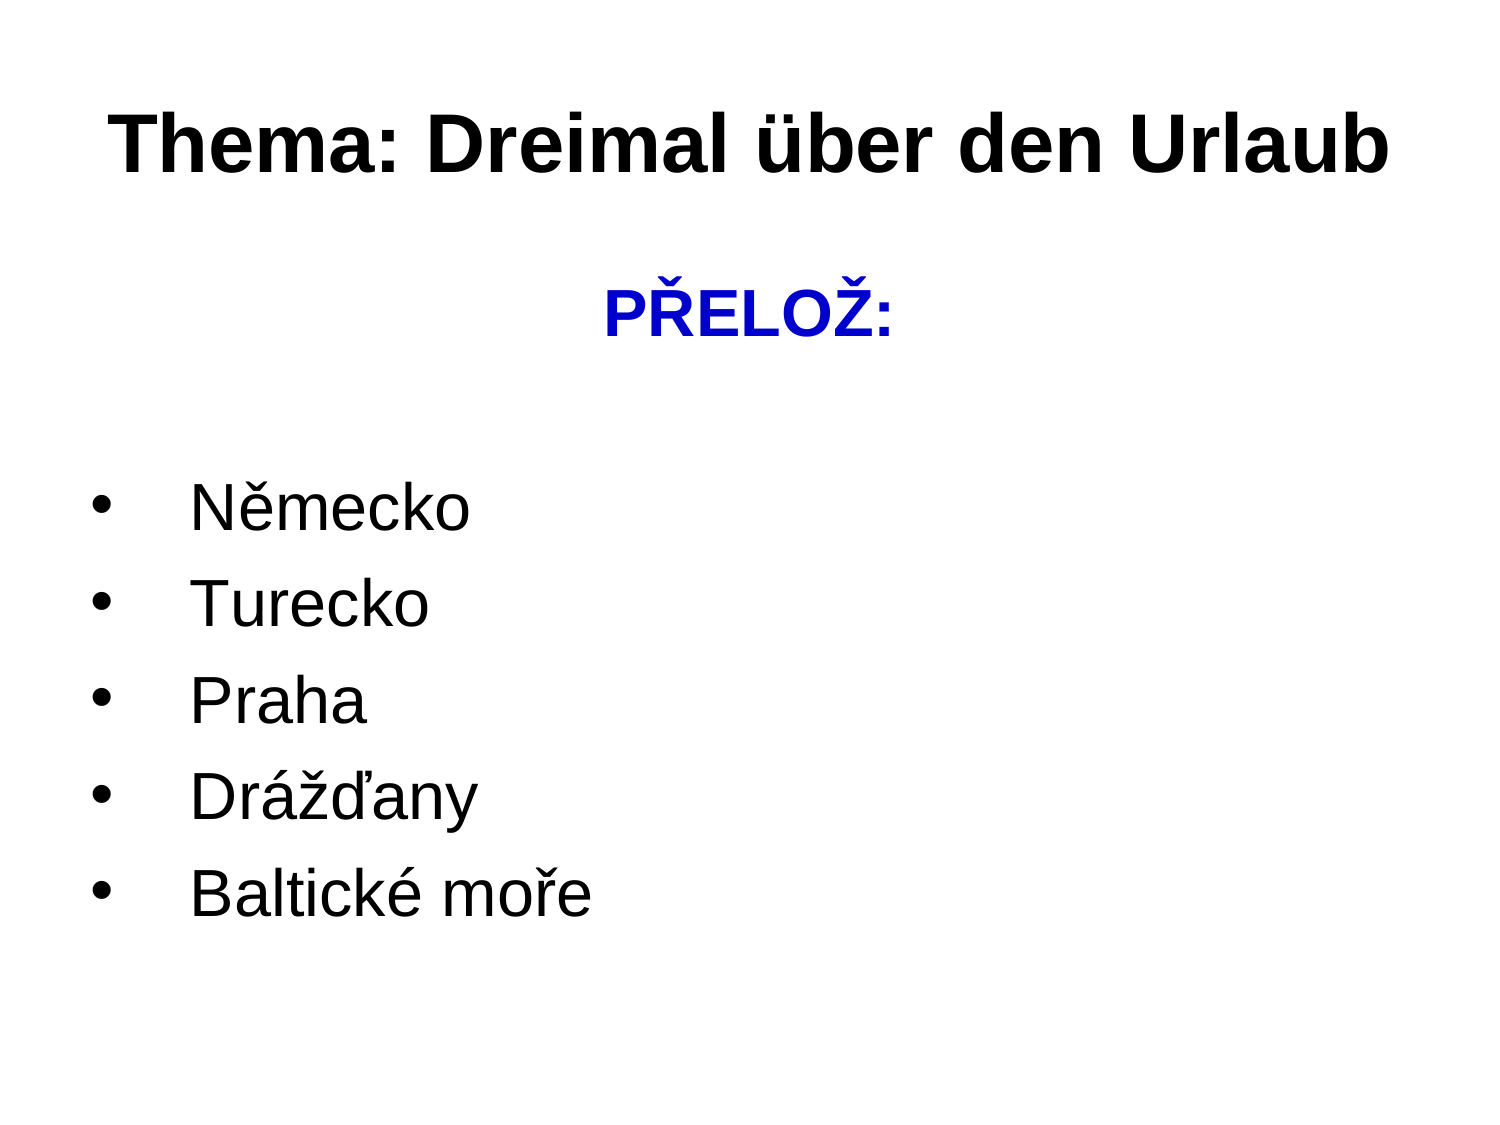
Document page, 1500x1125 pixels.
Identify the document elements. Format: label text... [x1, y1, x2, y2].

title Thema: Dreimal über den Urlaub [75, 45, 1426, 233]
list PŘELOŽ: Německo Turecko Praha Drážďany Baltické moře [75, 262, 1426, 1006]
